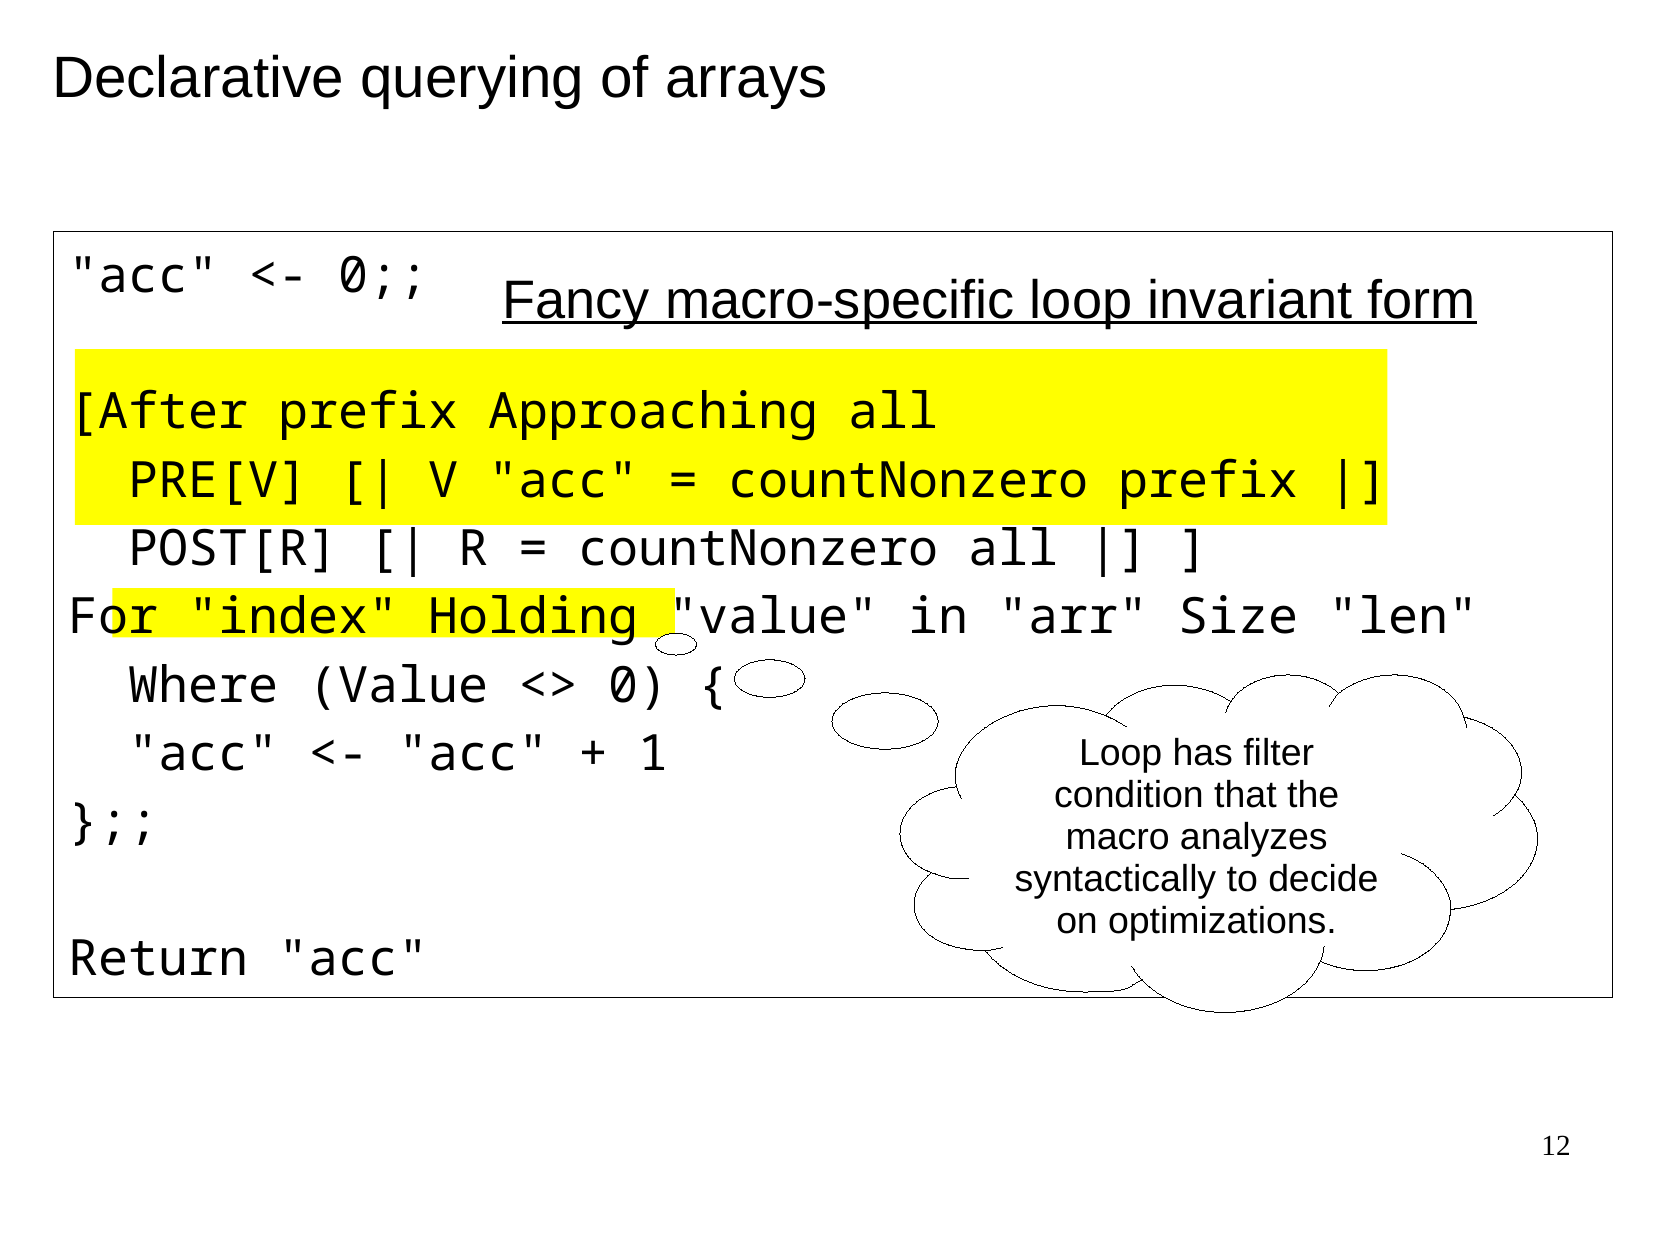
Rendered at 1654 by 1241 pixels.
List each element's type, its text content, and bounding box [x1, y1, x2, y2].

text_box Loop has filter condition that the macro analyzes syntactically to decide on optimizations. [899, 674, 1538, 1013]
text_box "acc" <- 0;; [After prefix Approaching all PRE[V] [| V "acc" = countNonzero prefix |] POST[R] [| R = countNonzero all |] ] For "index" Holding "value" in "arr" Size "len" Where (Value <> 0) { "acc" <- "acc" + 1 };; Return "acc" [53, 231, 1613, 885]
text_box Loop has filter condition that the macro analyzes syntactically to decide on optimizations. [831, 692, 939, 750]
text_box Loop has filter condition that the macro analyzes syntactically to decide on optimizations. [734, 659, 806, 698]
text_box Declarative querying of arrays [37, 37, 1613, 118]
text_box Fancy macro-specific loop invariant form [487, 262, 1501, 338]
